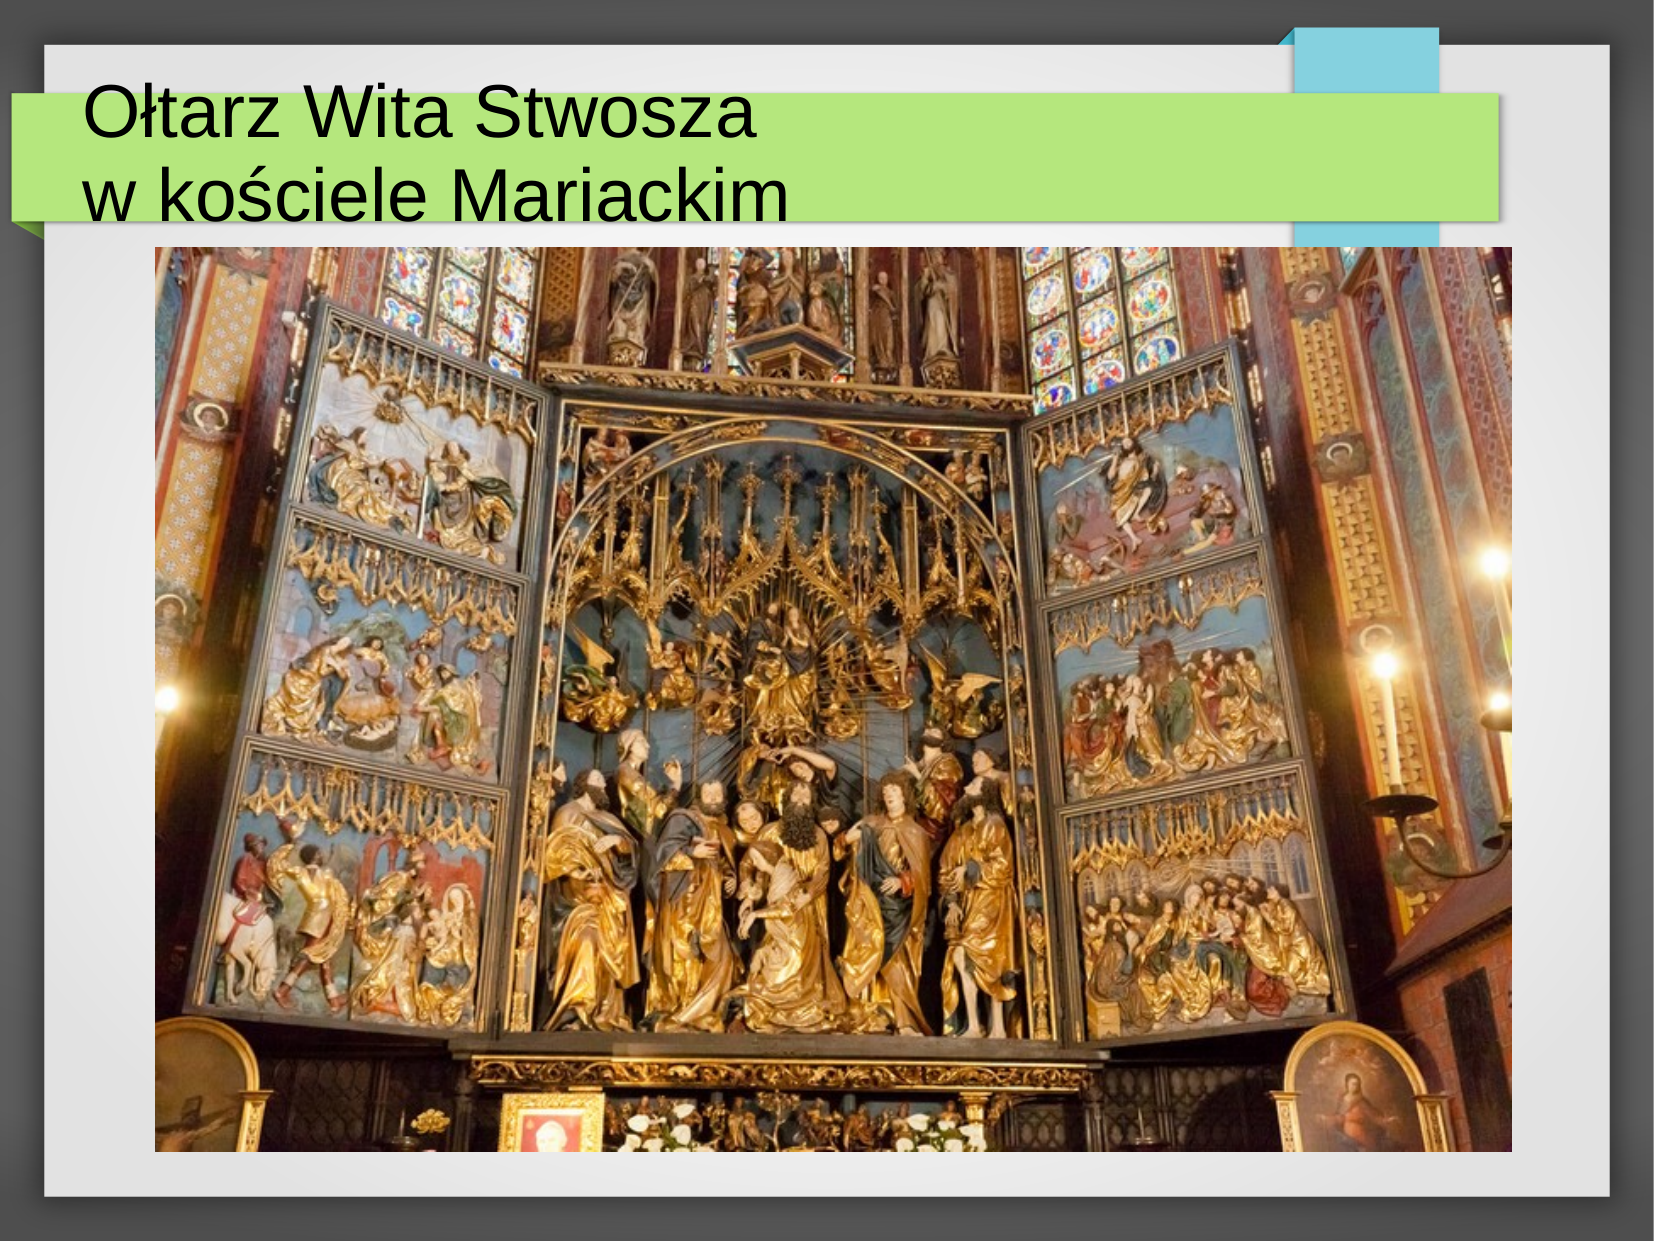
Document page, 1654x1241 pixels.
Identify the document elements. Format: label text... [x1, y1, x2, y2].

title Ołtarz Wita Stwosza w kościele Mariackim [82, 69, 1264, 238]
picture [0, 0, 1654, 1241]
